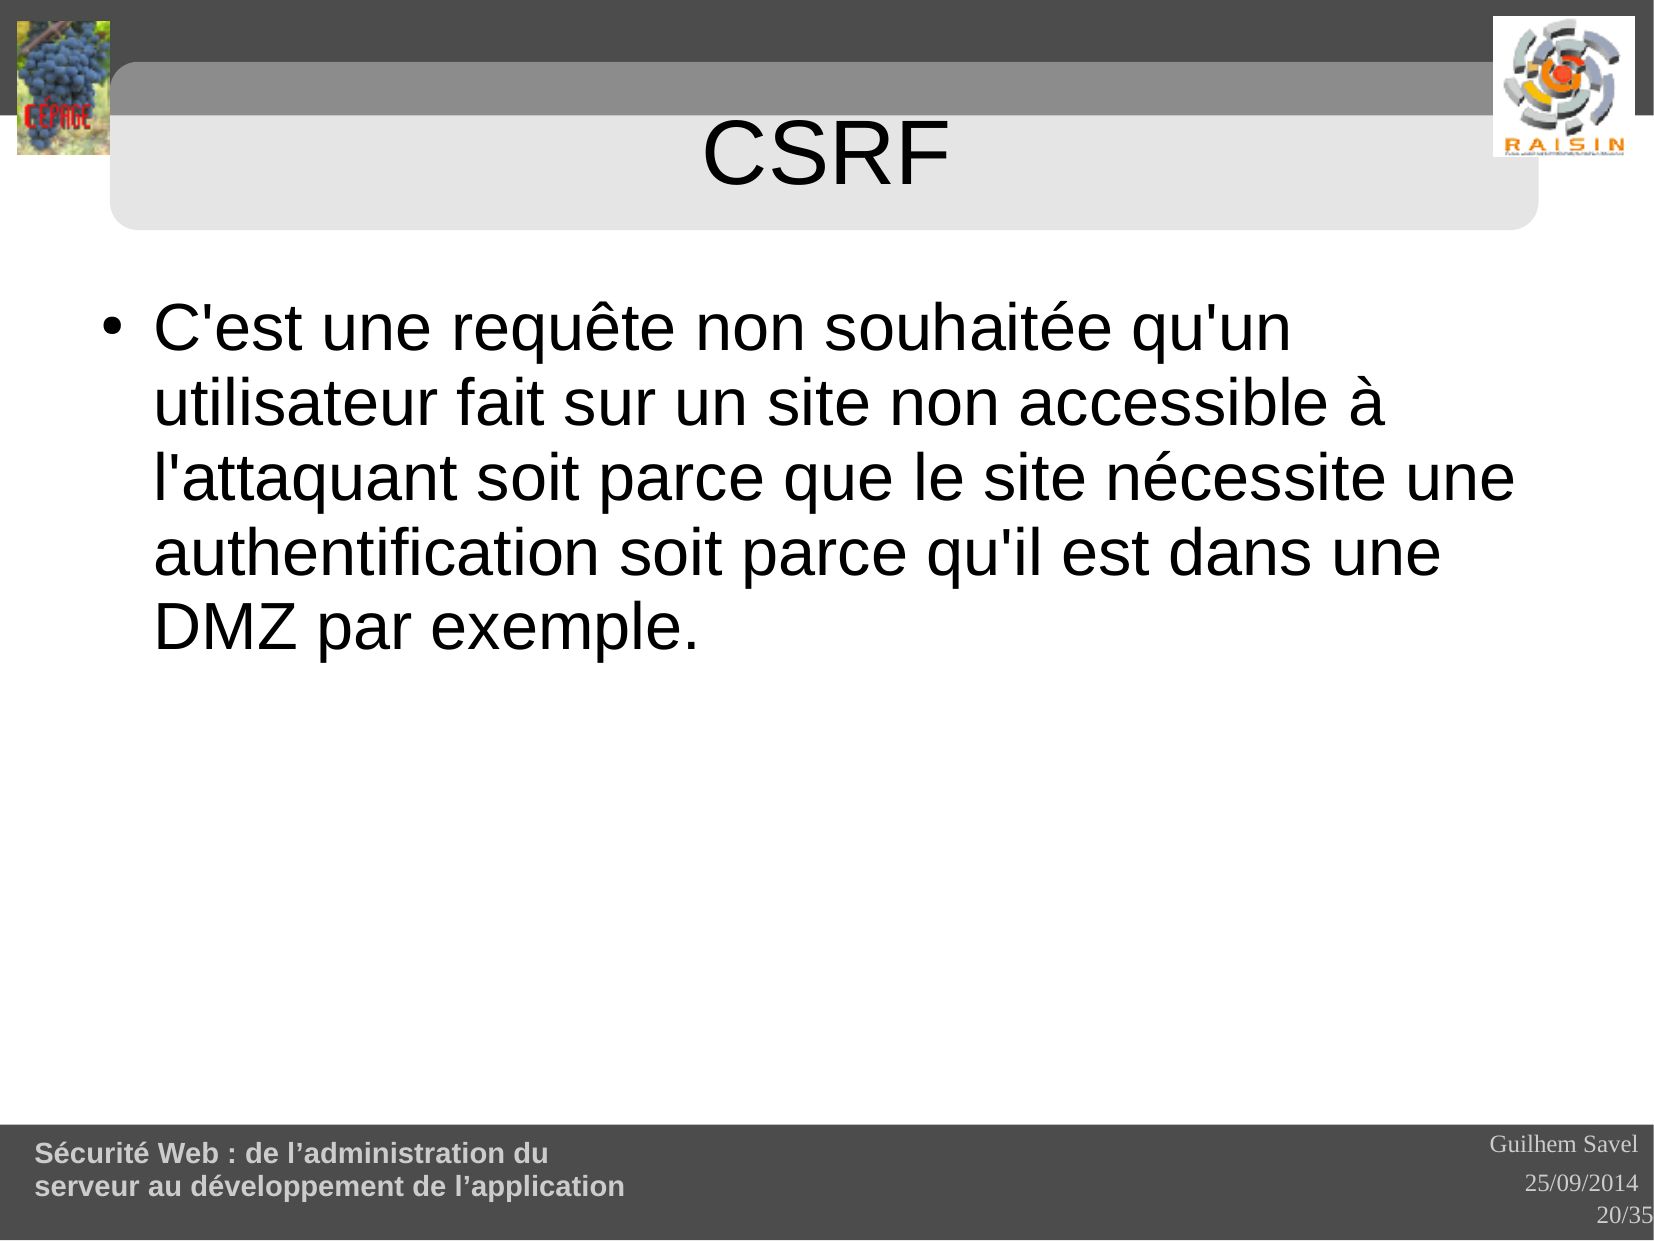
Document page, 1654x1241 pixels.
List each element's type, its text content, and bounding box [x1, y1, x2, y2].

title CSRF [82, 49, 1571, 257]
picture [17, 21, 110, 155]
picture [1493, 16, 1635, 157]
list C'est une requête non souhaitée qu'un utilisateur fait sur un site non accessible à l'attaquant soit parce que le site nécessite une authentification soit parce qu'il est dans une DMZ par exemple. [82, 290, 1571, 1010]
